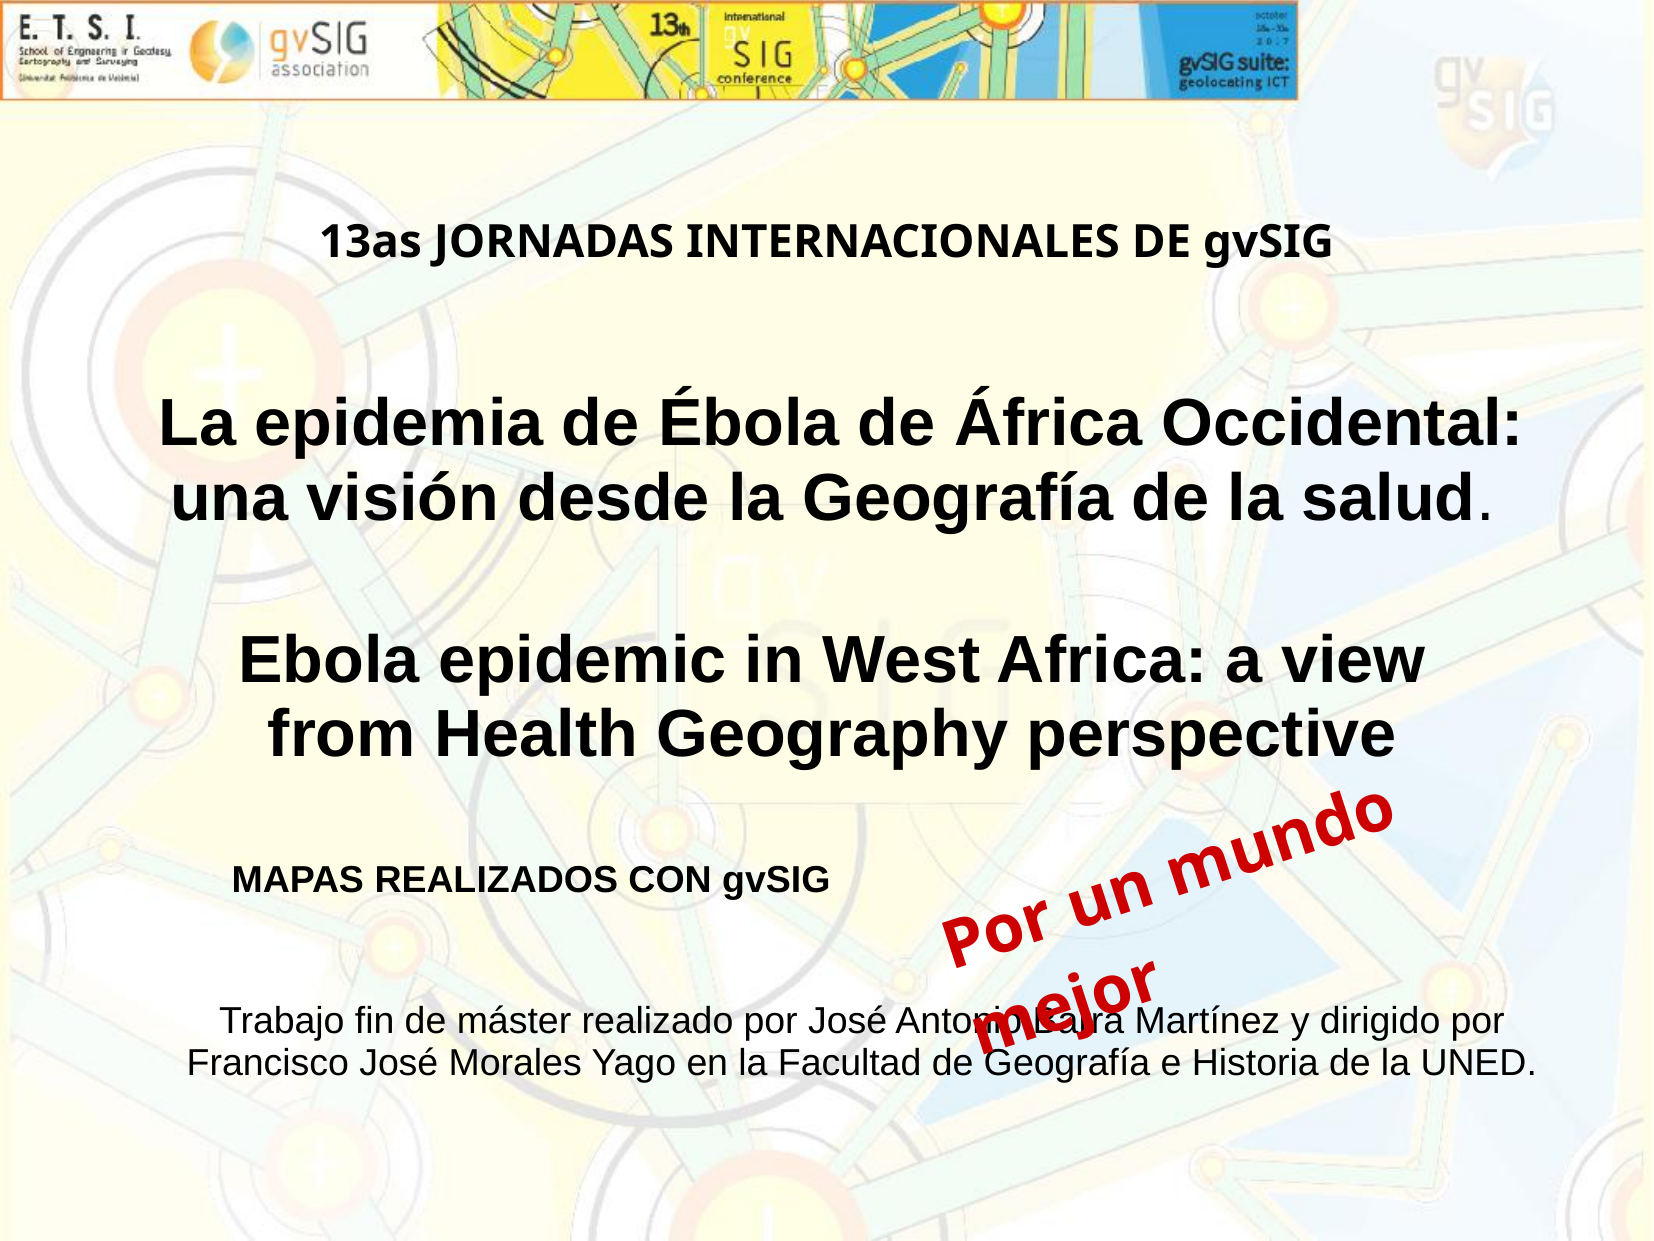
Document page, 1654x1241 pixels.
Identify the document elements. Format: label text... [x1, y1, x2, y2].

text_box Ebola epidemic in West Africa: a view from Health Geography perspective [141, 614, 1524, 804]
text_box Trabajo fin de máster realizado por José Antonio Barra Martínez y dirigido por Francisco José Morales Yago en la Facultad de Geografía e Historia de la UNED. [129, 992, 1595, 1092]
text_box 13as JORNADAS INTERNACIONALES DE gvSIG [129, 200, 1524, 297]
picture [0, 0, 1653, 1241]
text_box MAPAS REALIZADOS CON gvSIG [212, 851, 851, 910]
text_box Por un mundo mejor [912, 679, 1634, 1036]
text_box La epidemia de Ébola de África Occidental: una visión desde la Geografía de la salud. [106, 377, 1560, 556]
